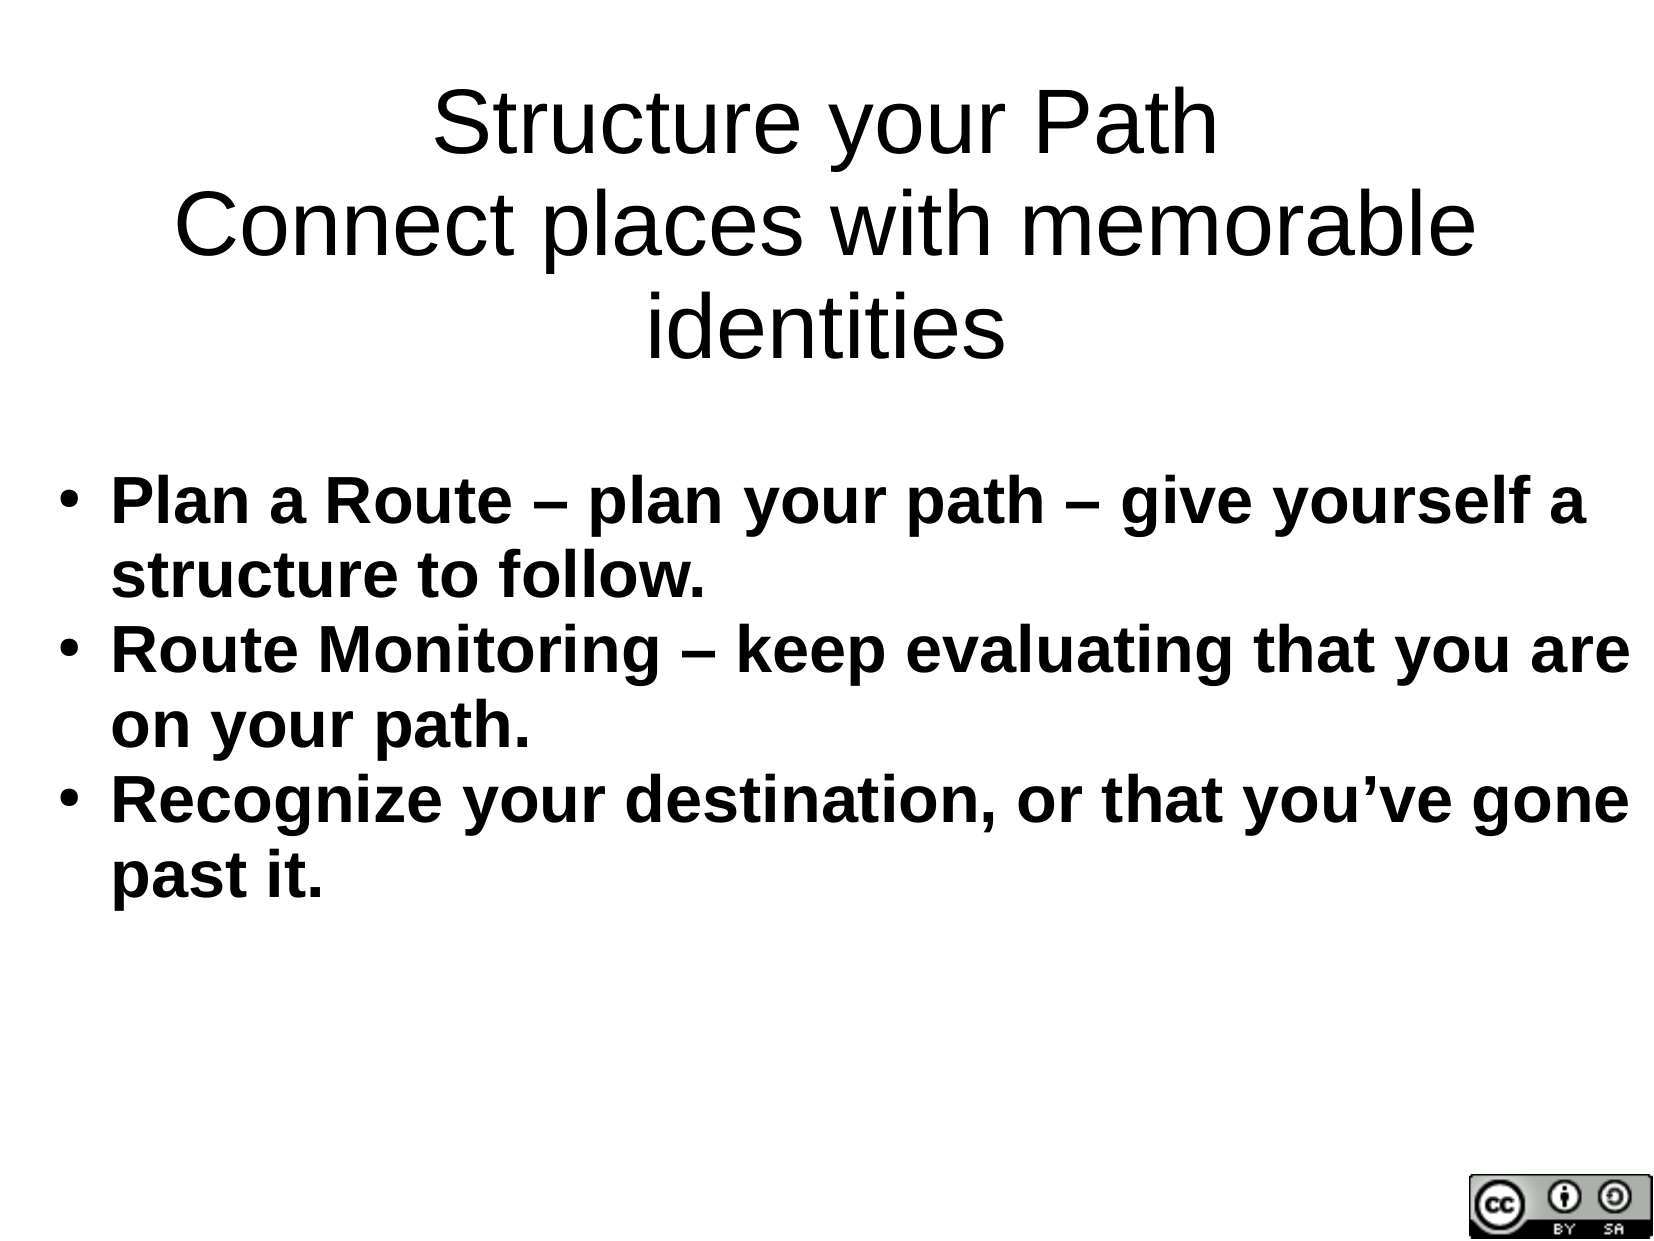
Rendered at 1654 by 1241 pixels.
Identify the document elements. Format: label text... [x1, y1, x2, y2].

picture [1469, 1174, 1653, 1239]
title Structure your Path Connect places with memorable identities [82, 70, 1571, 378]
text_box Plan a Route – plan your path – give yourself a structure to follow. Route Monitoring – keep evaluating that you are on your path. Recognize your destination, or that you’ve gone past it. [24, 455, 1651, 978]
